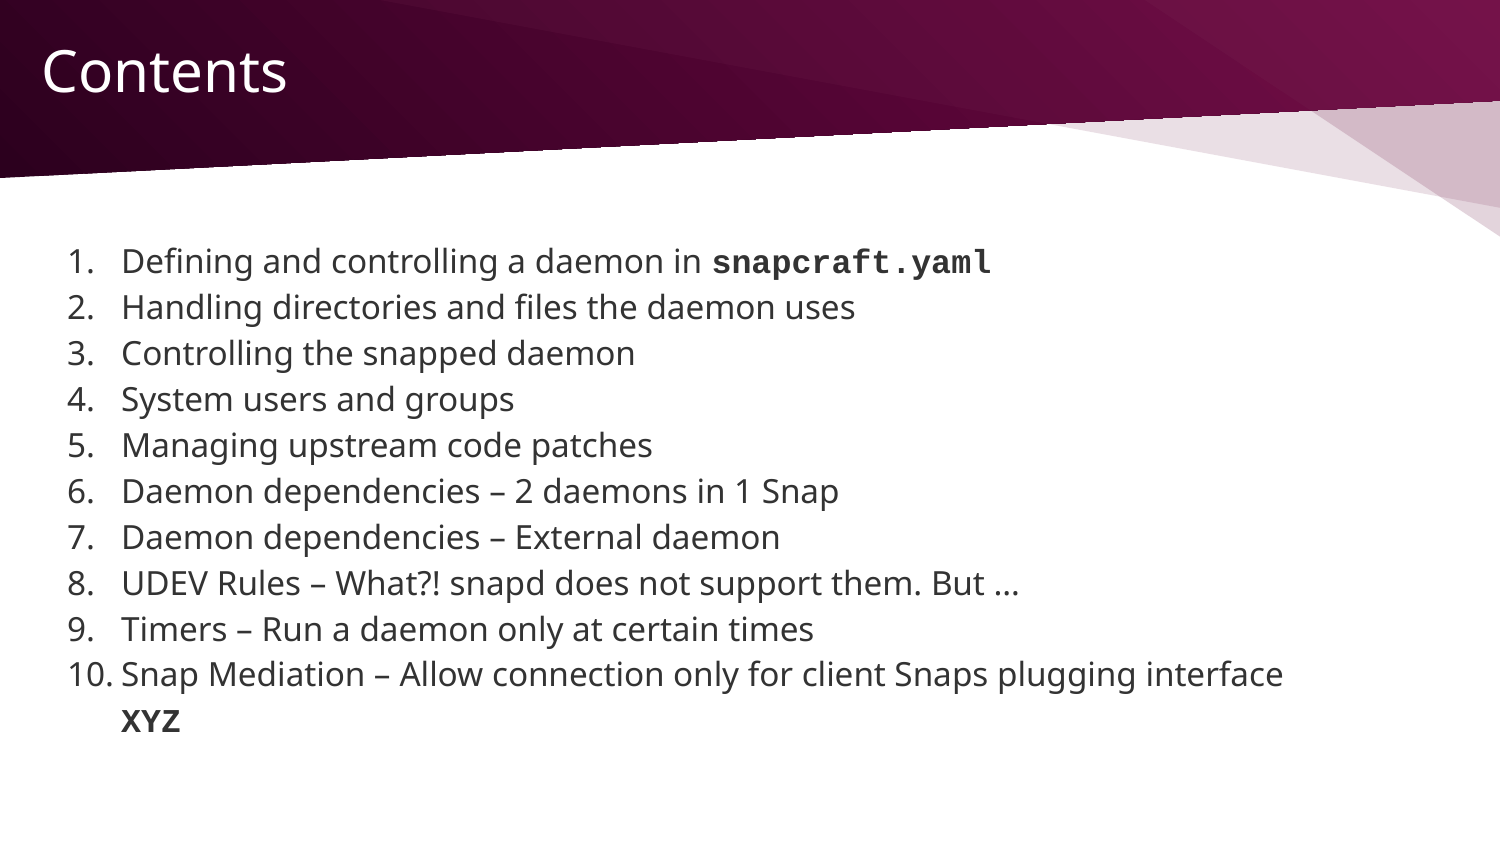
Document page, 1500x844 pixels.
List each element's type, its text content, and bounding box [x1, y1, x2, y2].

list Defining and controlling a daemon in snapcraft.yaml Handling directories and files the daemon uses Controlling the snapped daemon System users and groups Managing upstream code patches Daemon dependencies – 2 daemons in 1 Snap Daemon dependencies – External daemon UDEV Rules – What?! snapd does not support them. But … Timers – Run a daemon only at certain times Snap Mediation – Allow connection only for client Snaps plugging interface XYZ [35, 229, 1324, 789]
title Contents [41, 5, 1336, 134]
